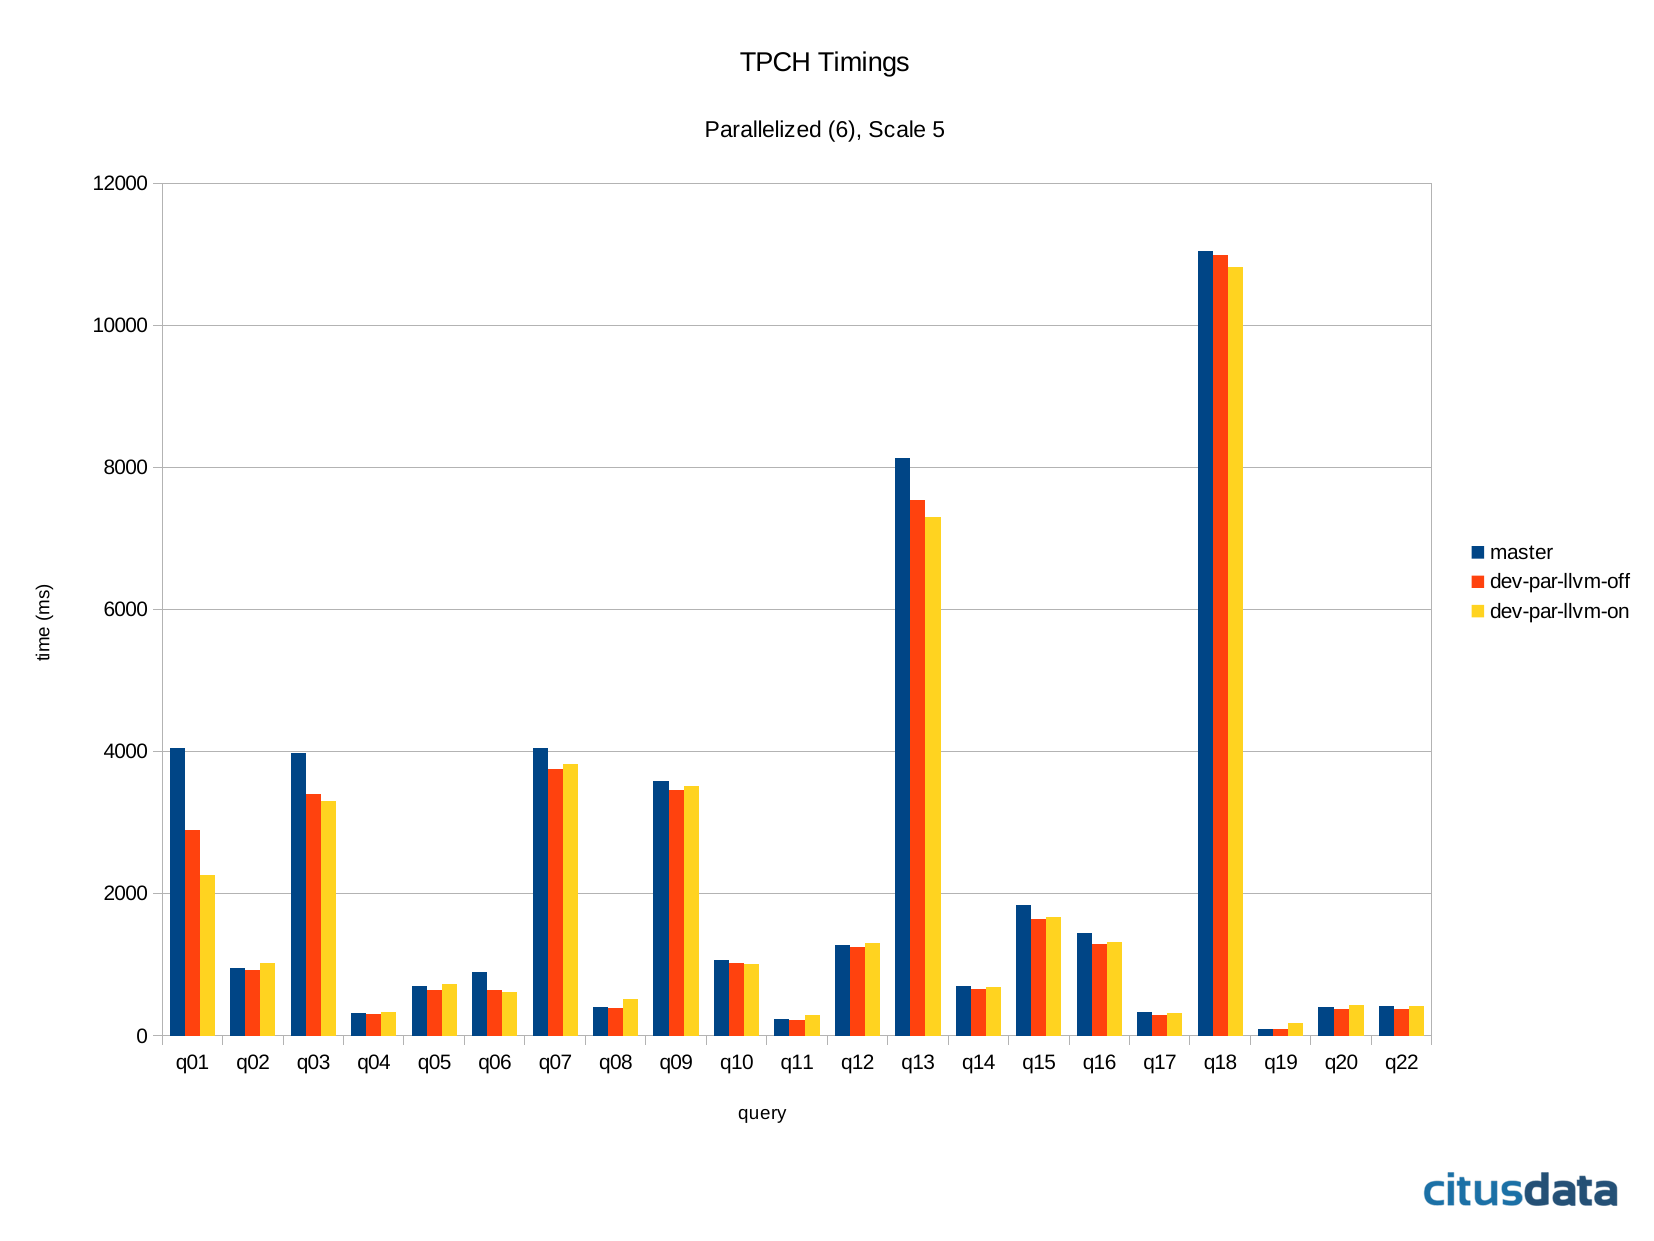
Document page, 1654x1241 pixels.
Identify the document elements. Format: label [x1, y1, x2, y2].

picture [1420, 1167, 1622, 1209]
chart [0, 8, 1651, 1156]
